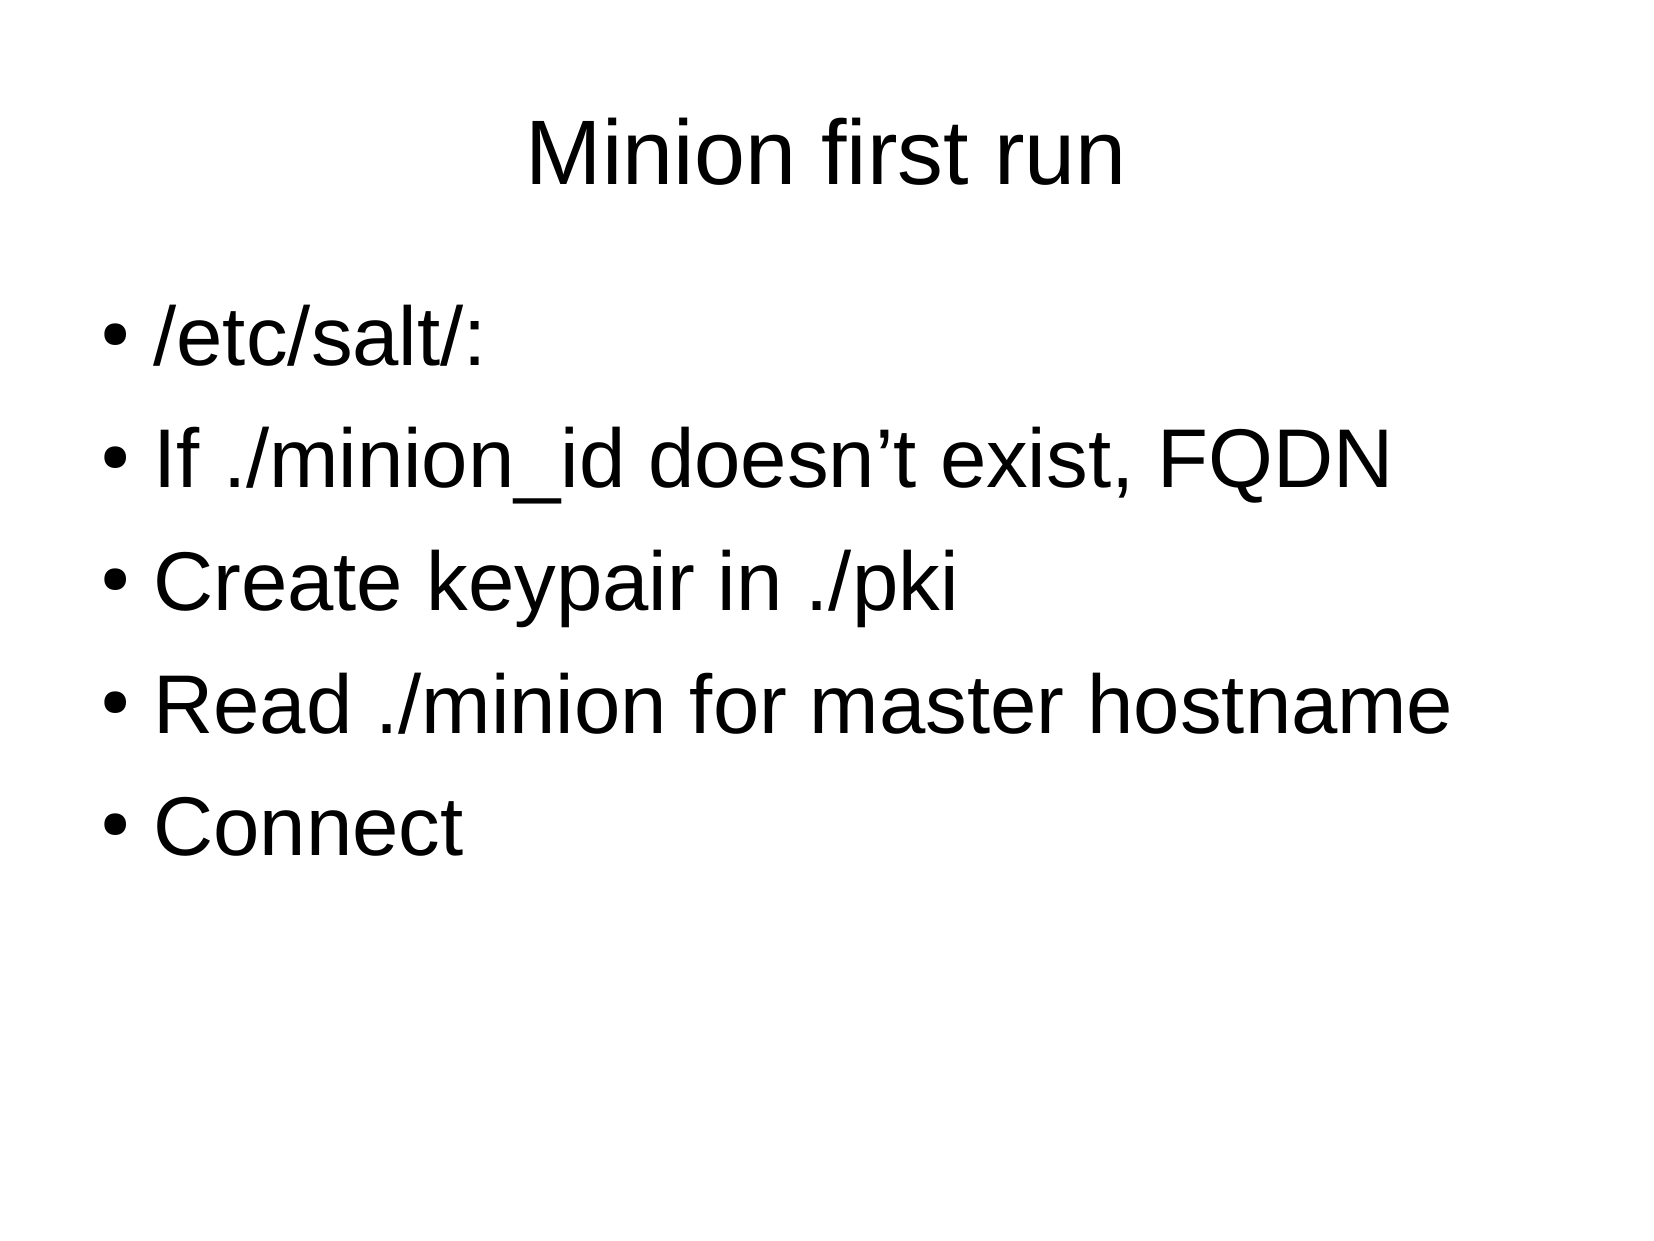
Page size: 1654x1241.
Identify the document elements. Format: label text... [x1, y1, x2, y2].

list /etc/salt/: If ./minion_id doesn’t exist, FQDN Create keypair in ./pki Read ./minion for master hostname Connect [82, 290, 1571, 1010]
title Minion first run [82, 49, 1571, 257]
